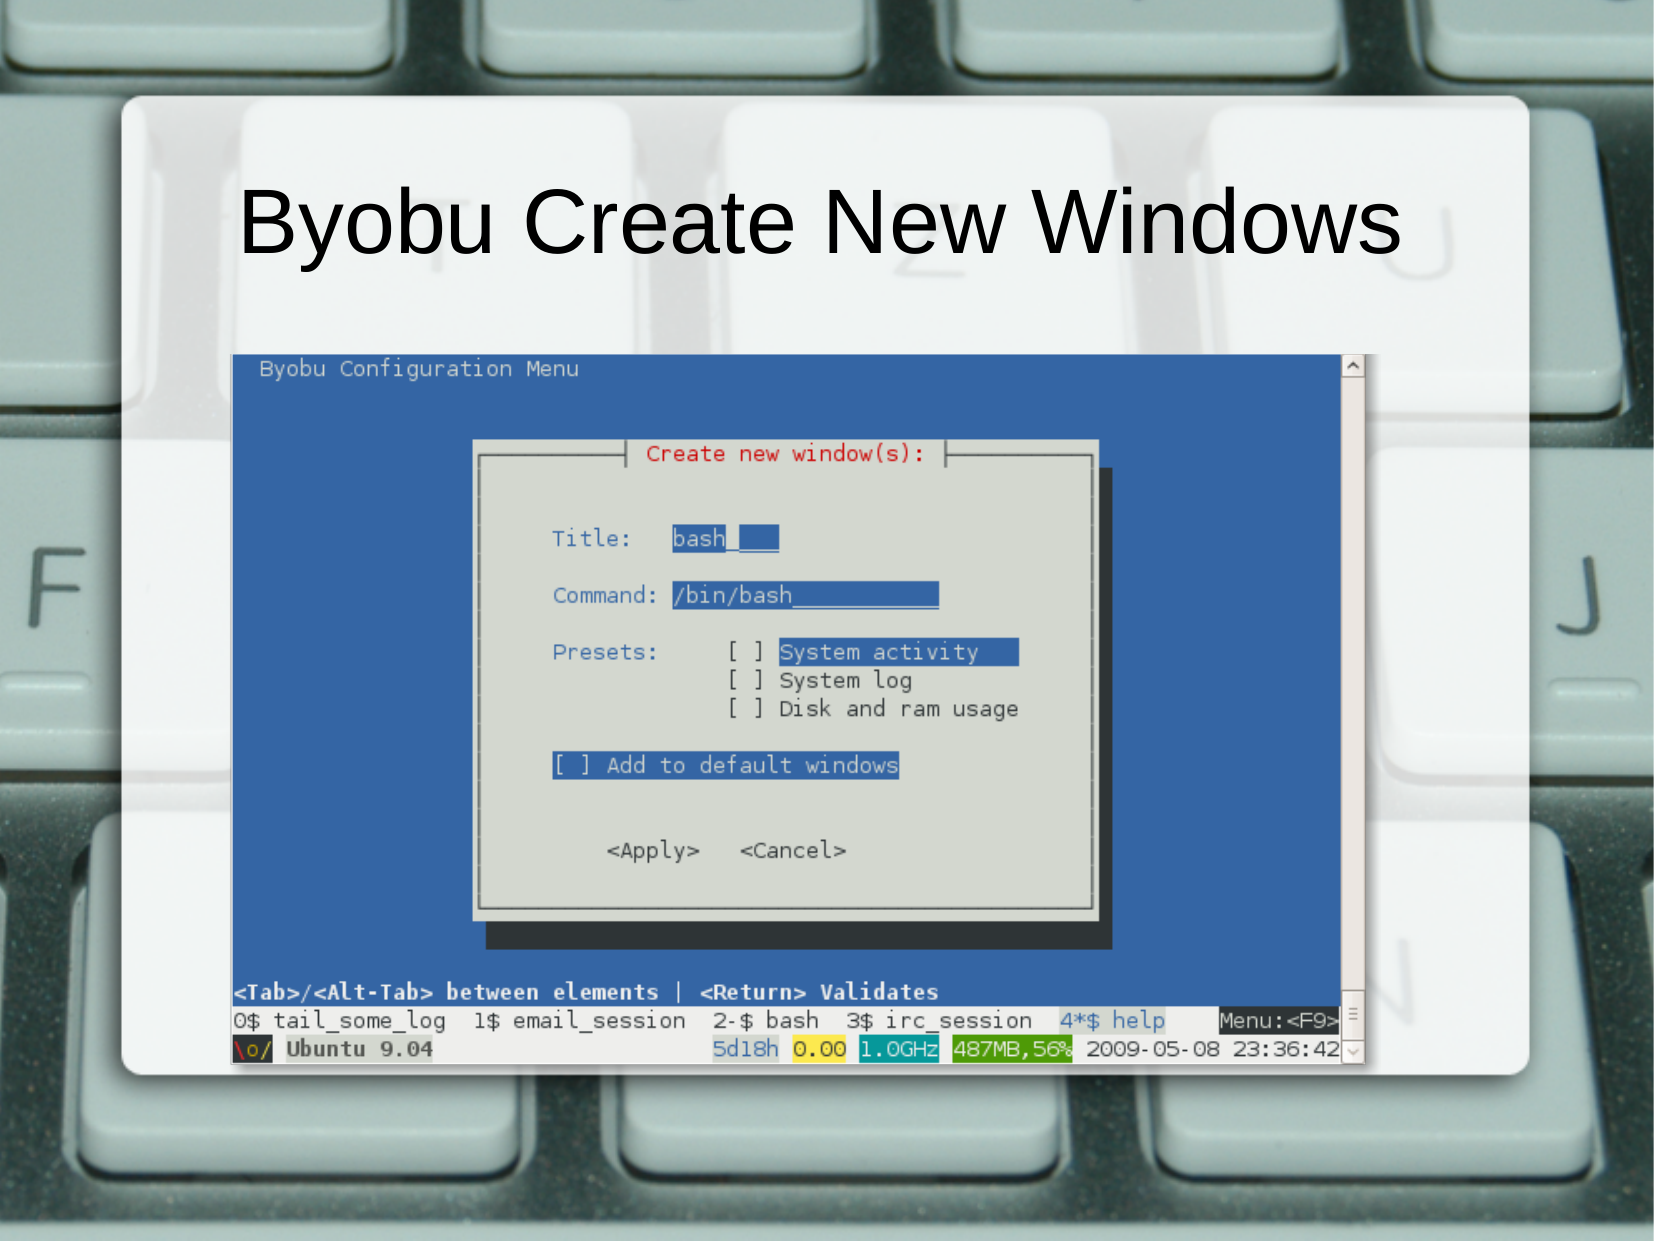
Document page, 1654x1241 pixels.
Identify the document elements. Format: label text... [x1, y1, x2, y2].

title Byobu Create New Windows [135, 117, 1506, 325]
chart [147, 354, 1506, 1241]
picture [0, 0, 1654, 1241]
